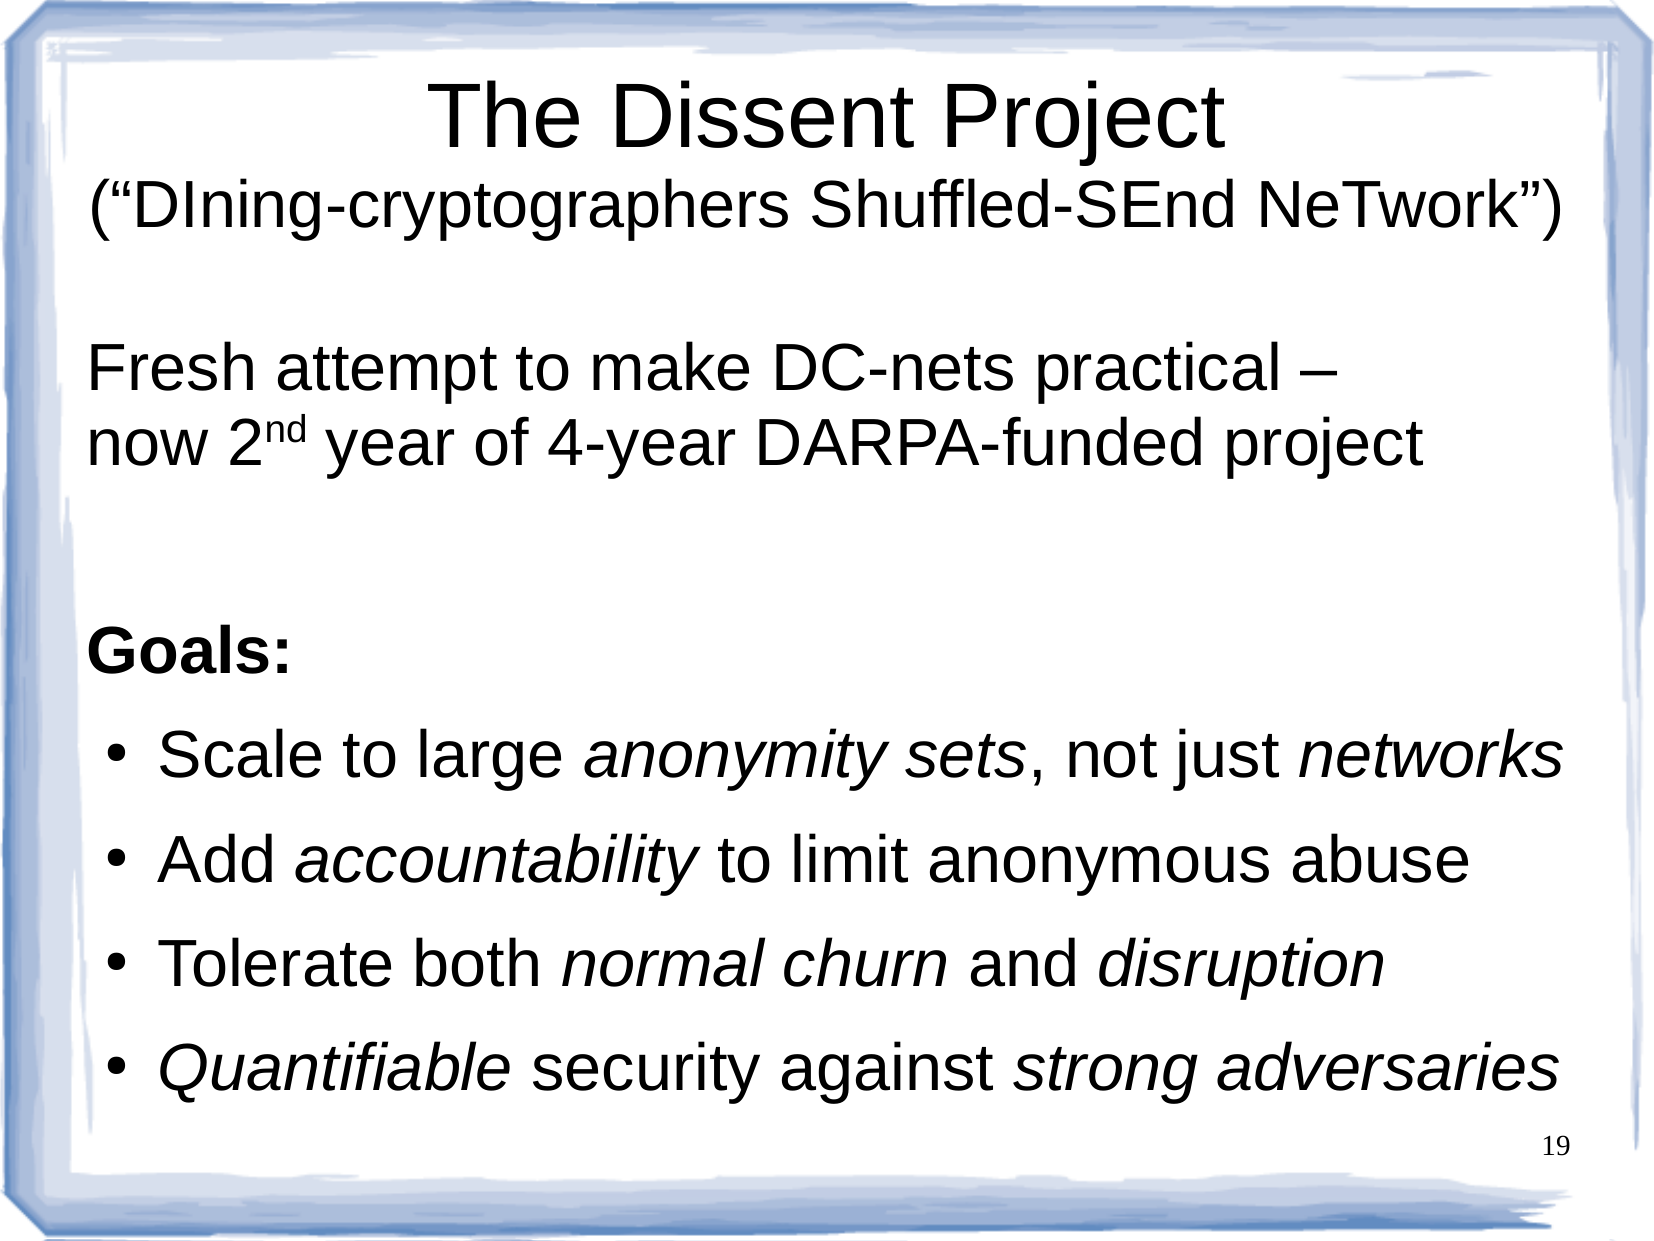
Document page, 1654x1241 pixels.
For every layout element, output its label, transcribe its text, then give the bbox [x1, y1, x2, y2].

title The Dissent Project (“DIning-cryptographers Shuffled-SEnd NeTwork”) [82, 57, 1571, 249]
list Fresh attempt to make DC-nets practical – now 2nd year of 4-year DARPA-funded project Goals: Scale to large anonymity sets, not just networks Add accountability to limit anonymous abuse Tolerate both normal churn and disruption Quantifiable security against strong adversaries [86, 329, 1576, 1163]
picture [0, 0, 1654, 1241]
